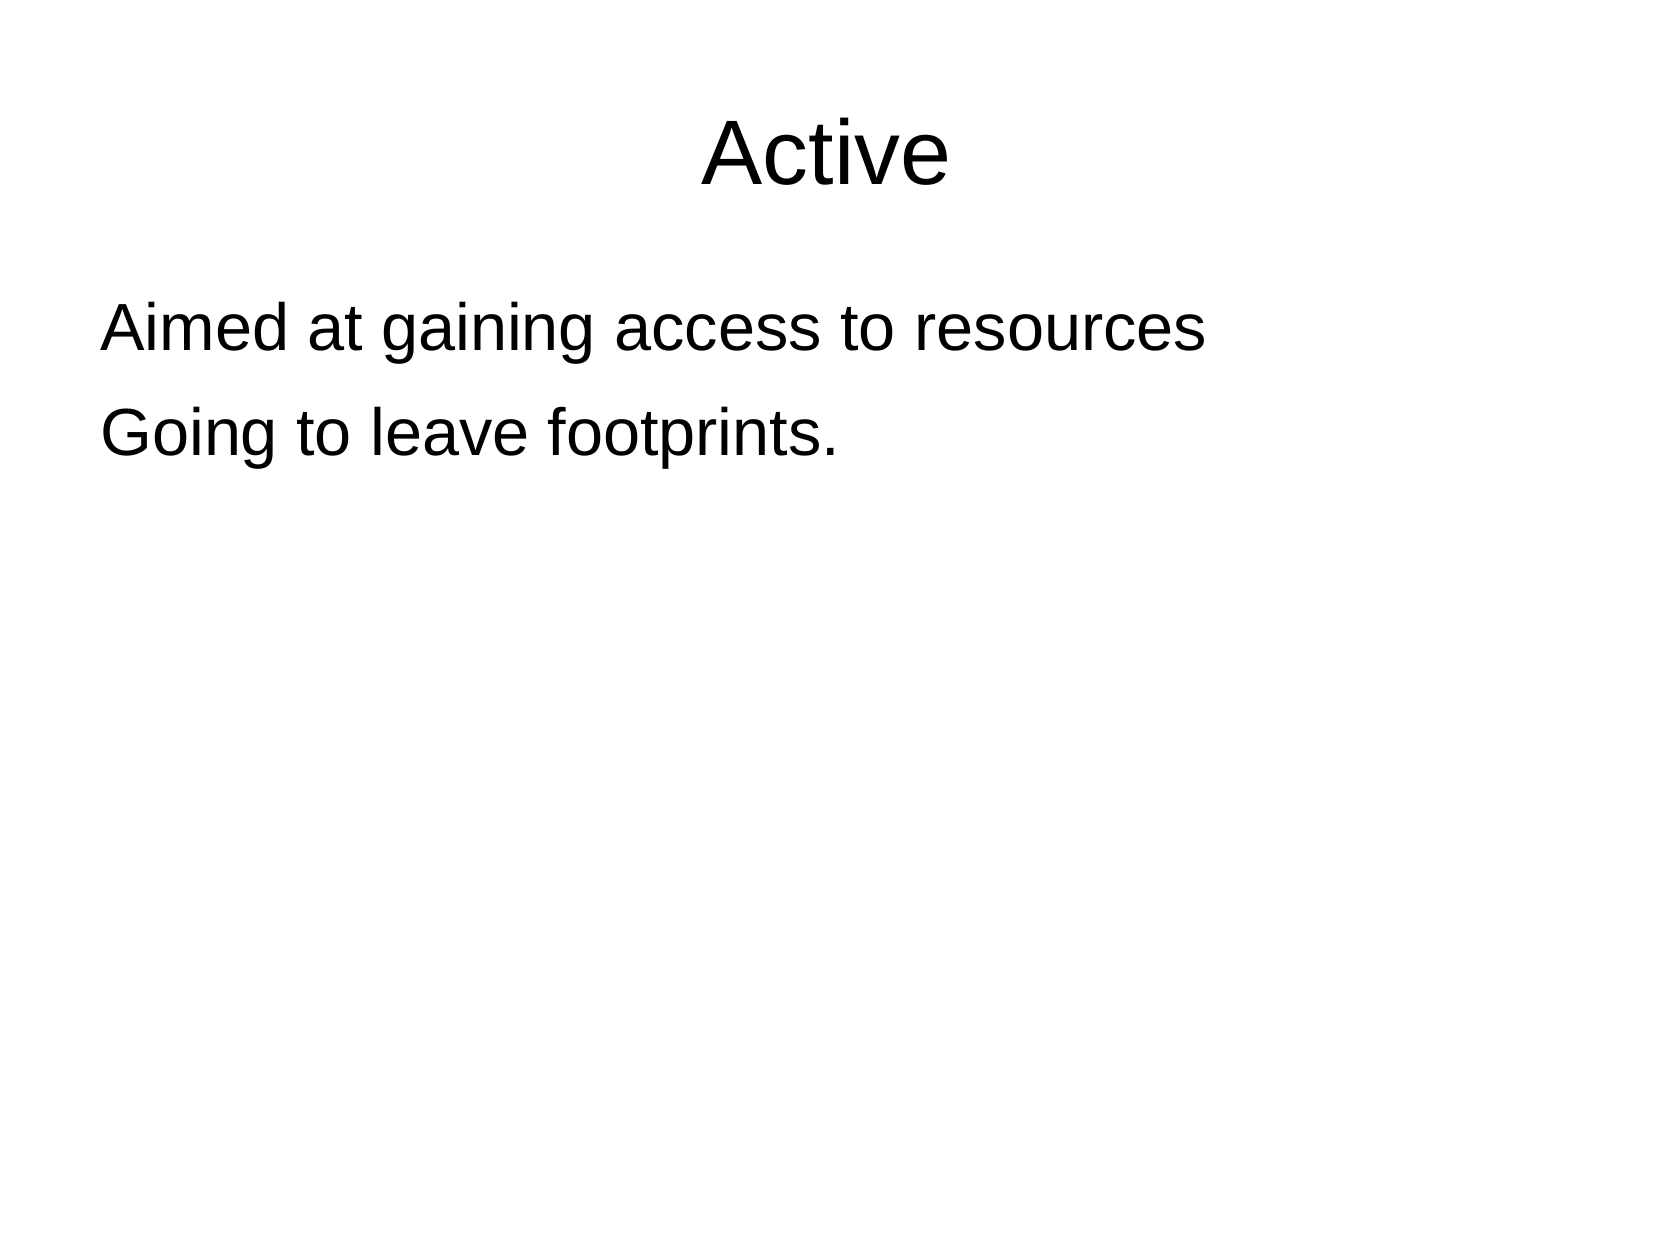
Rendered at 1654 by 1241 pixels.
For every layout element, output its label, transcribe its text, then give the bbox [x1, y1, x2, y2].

list Aimed at gaining access to resources Going to leave footprints. [82, 290, 1571, 1094]
title Active [82, 56, 1571, 250]
